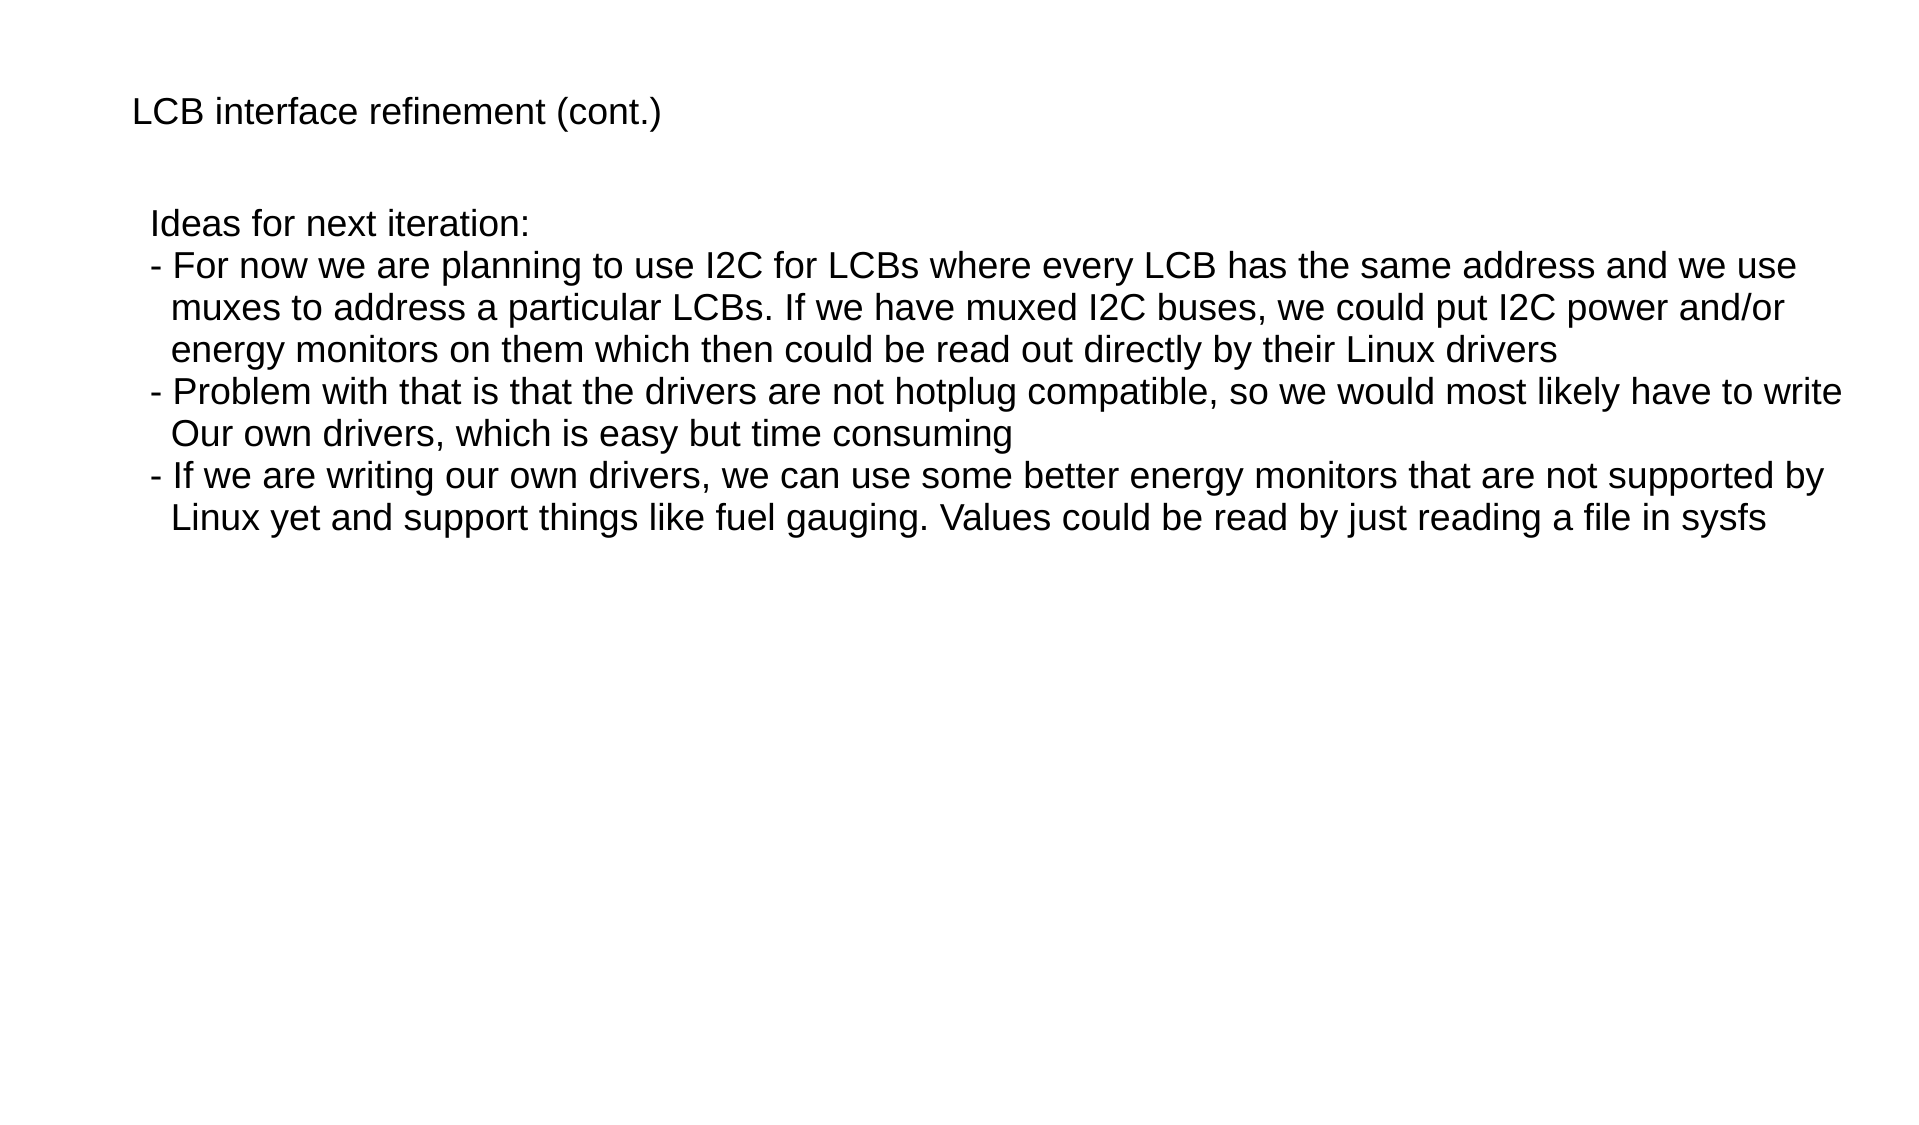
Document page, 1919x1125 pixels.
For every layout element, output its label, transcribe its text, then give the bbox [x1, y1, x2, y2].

title LCB interface refinement (cont.) [131, 59, 1787, 160]
text_box Ideas for next iteration: - For now we are planning to use I2C for LCBs where every LCB has the same address and we use muxes to address a particular LCBs. If we have muxed I2C buses, we could put I2C power and/or energy monitors on them which then could be read out directly by their Linux drivers - Problem with that is that the drivers are not hotplug compatible, so we would most likely have to write Our own drivers, which is easy but time consuming - If we are writing our own drivers, we can use some better energy monitors that are not supported by Linux yet and support things like fuel gauging. Values could be read by just reading a file in sysfs [135, 195, 1862, 546]
